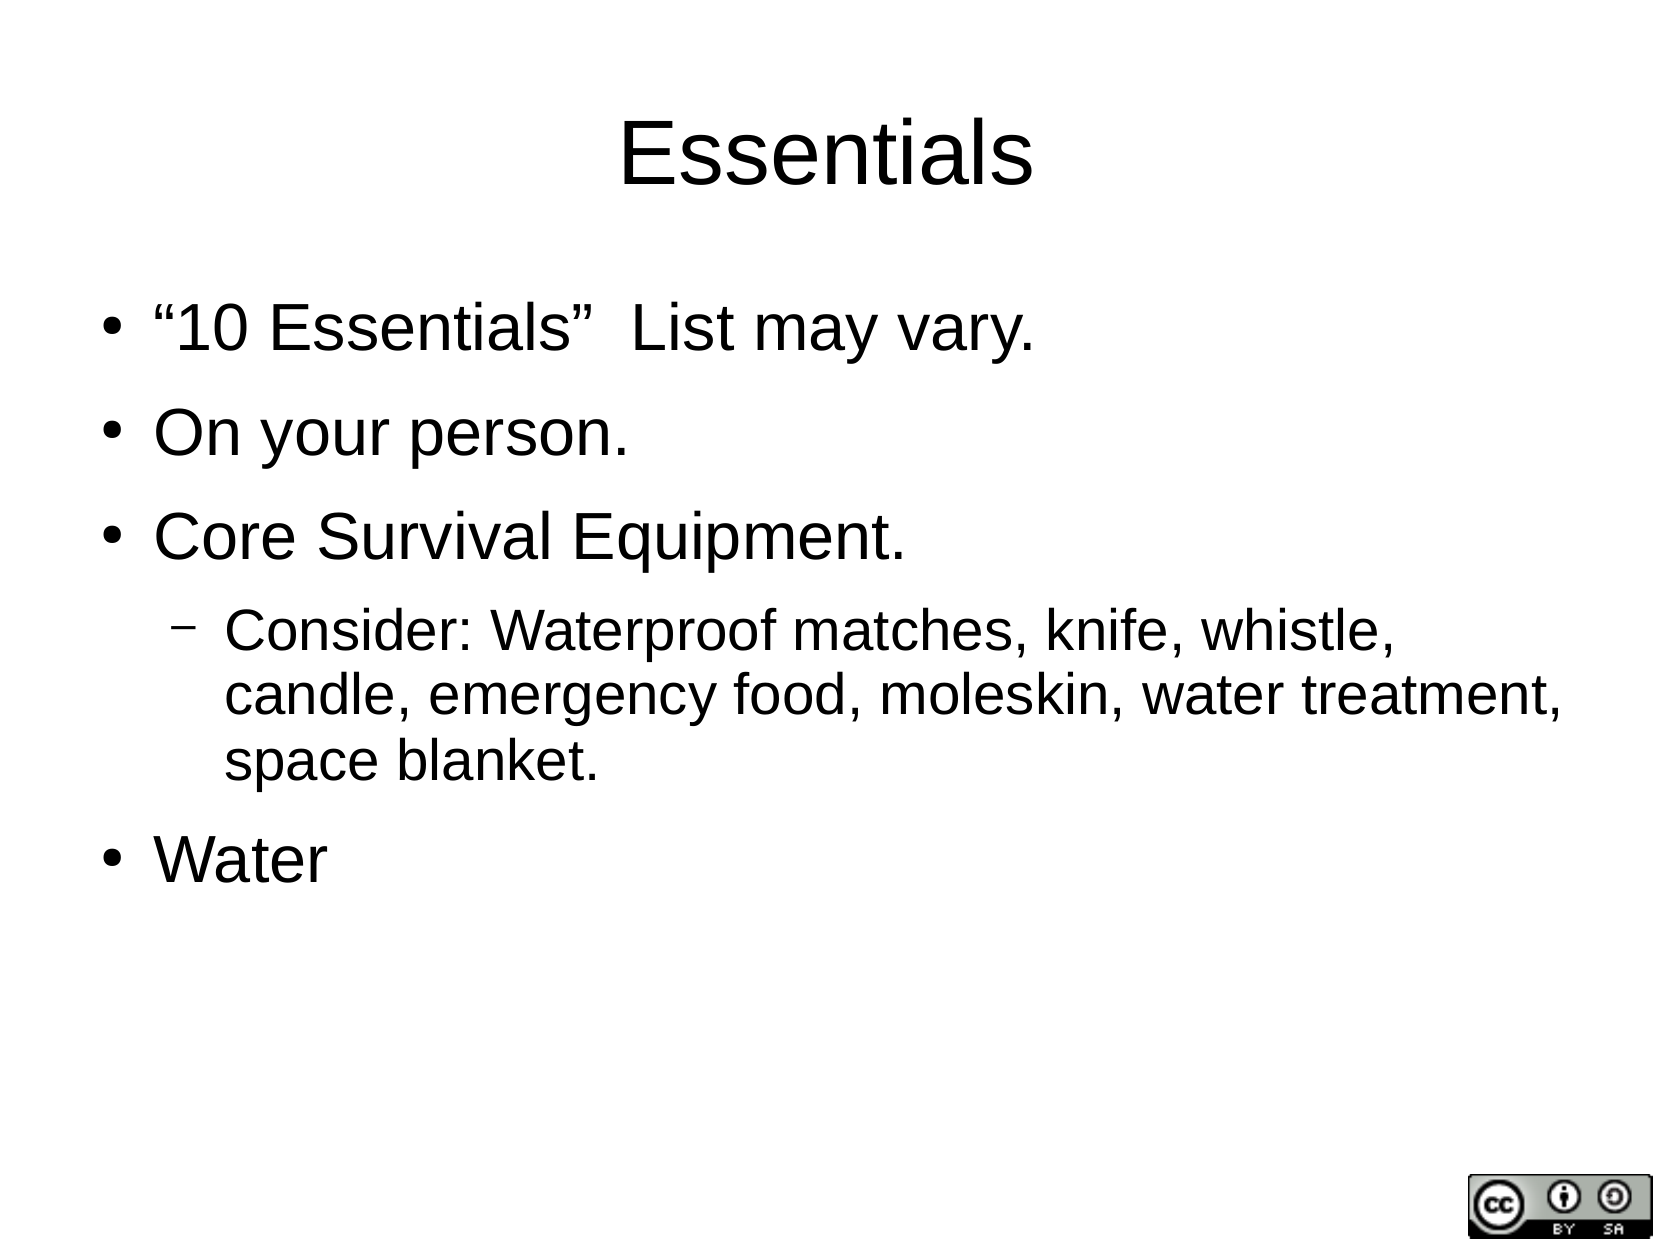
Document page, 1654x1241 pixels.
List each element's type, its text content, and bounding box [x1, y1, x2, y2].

title Essentials [82, 49, 1571, 257]
picture [1468, 1174, 1653, 1239]
list “10 Essentials” List may vary. On your person. Core Survival Equipment. Consider: Waterproof matches, knife, whistle, candle, emergency food, moleskin, water treatment, space blanket. Water [82, 290, 1571, 1010]
